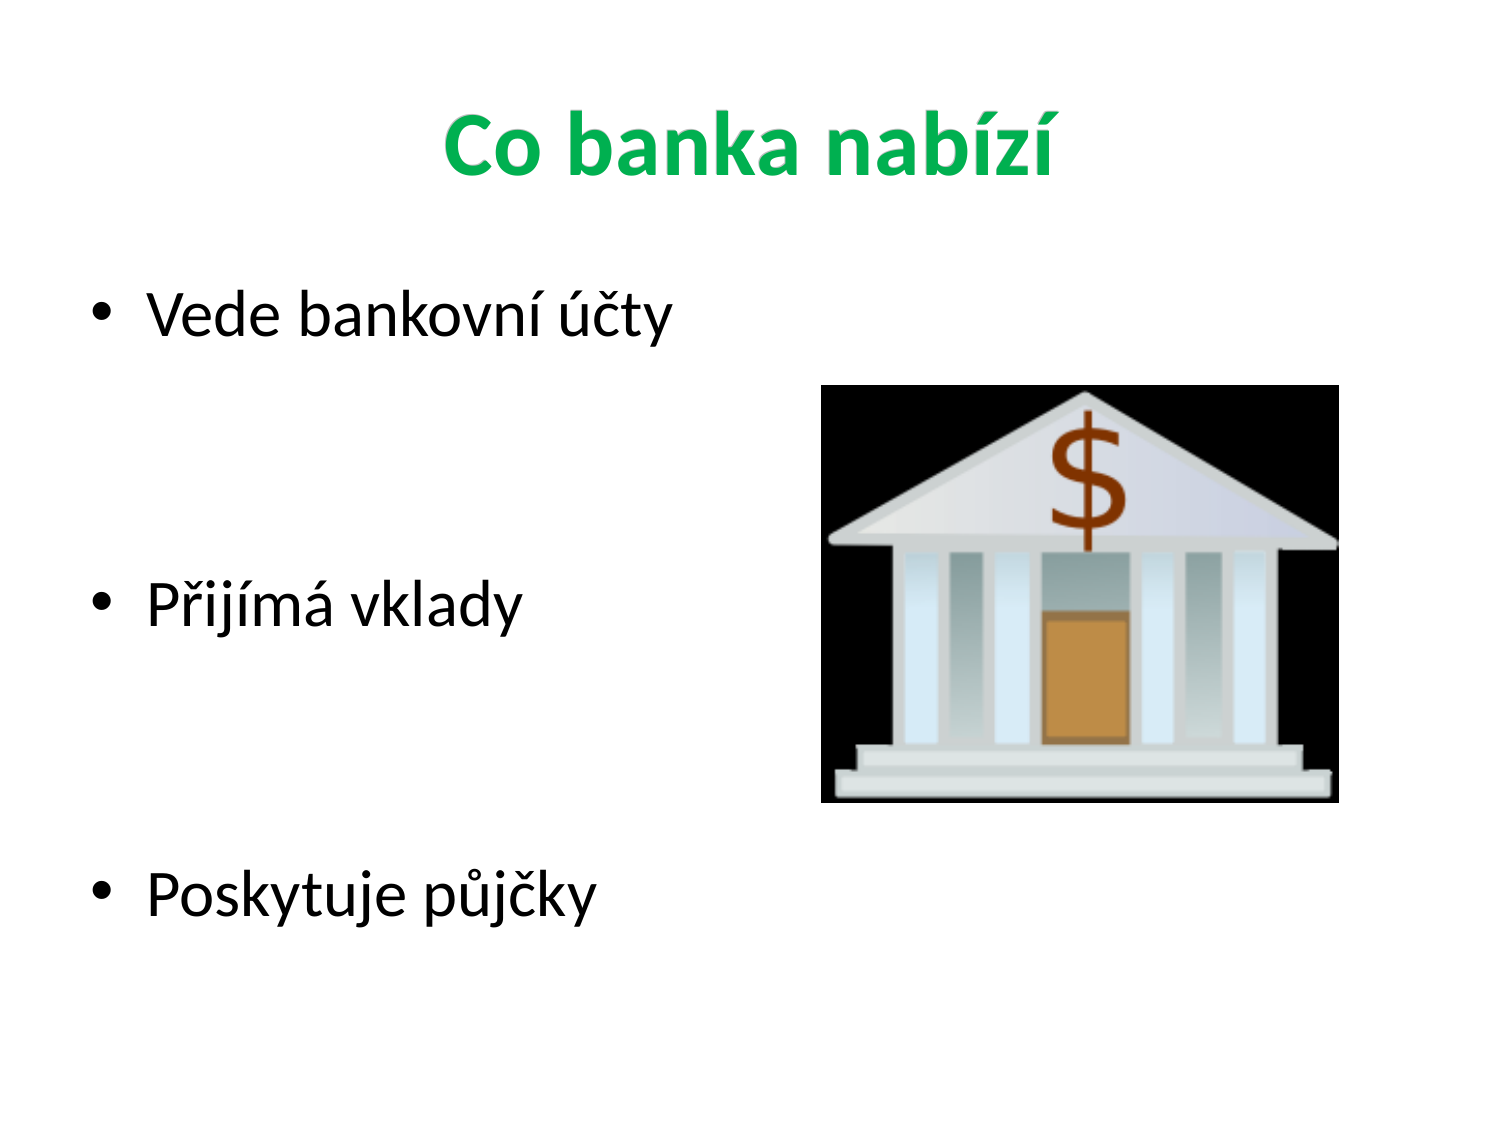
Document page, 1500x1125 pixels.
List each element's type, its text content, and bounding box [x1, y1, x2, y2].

list Vede bankovní účty Přijímá vklady Poskytuje půjčky [75, 262, 1426, 1005]
picture [821, 385, 1339, 804]
title Co banka nabízí [75, 45, 1426, 233]
